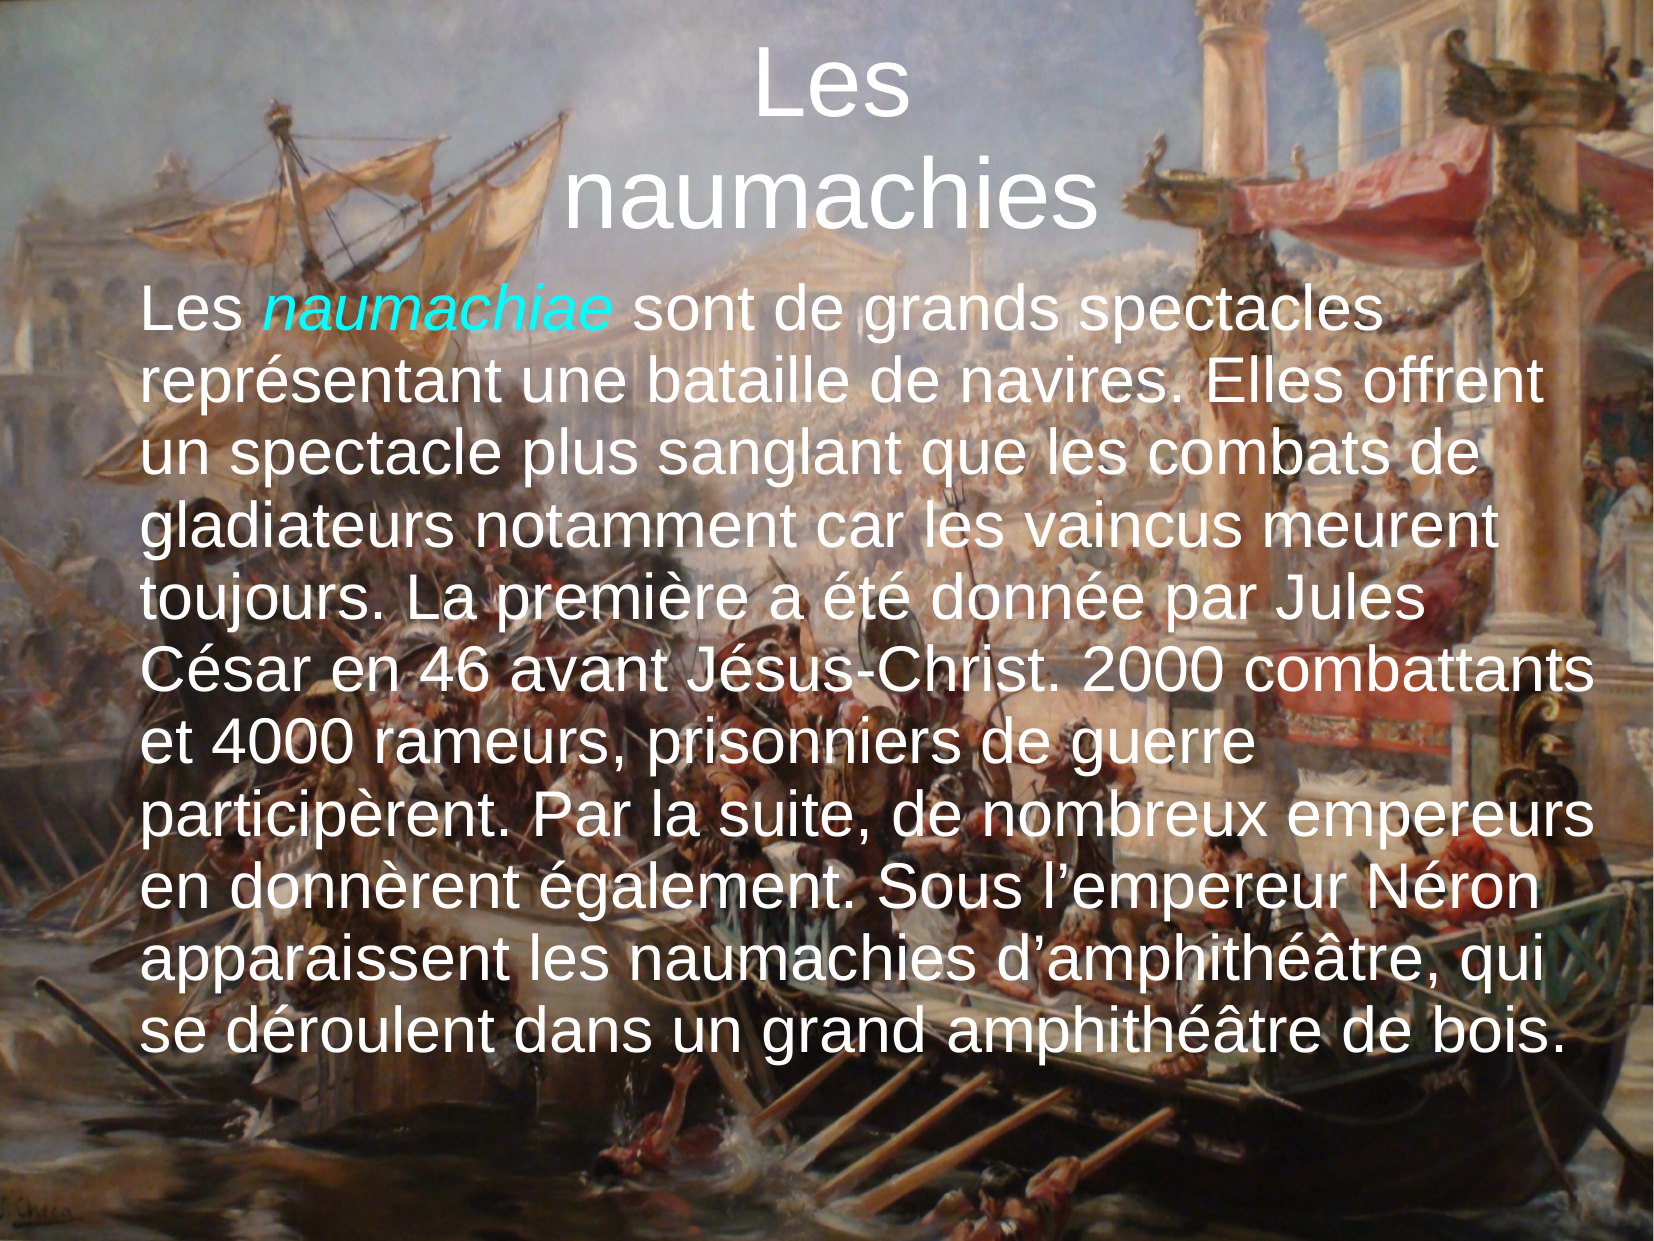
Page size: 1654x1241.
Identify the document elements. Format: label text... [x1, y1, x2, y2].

text_box Les naumachies [482, 25, 1182, 250]
picture [0, 0, 1654, 1241]
text_box Les naumachiae sont de grands spectacles représentant une bataille de navires. Elles offrent un spectacle plus sanglant que les combats de gladiateurs notamment car les vaincus meurent toujours. La première a été donnée par Jules César en 46 avant Jésus-Christ. 2000 combattants et 4000 rameurs, prisonniers de guerre participèrent. Par la suite, de nombreux empereurs en donnèrent également. Sous l’empereur Néron apparaissent les naumachies d’amphithéâtre, qui se déroulent dans un grand amphithéâtre de bois. [70, 271, 1607, 1099]
